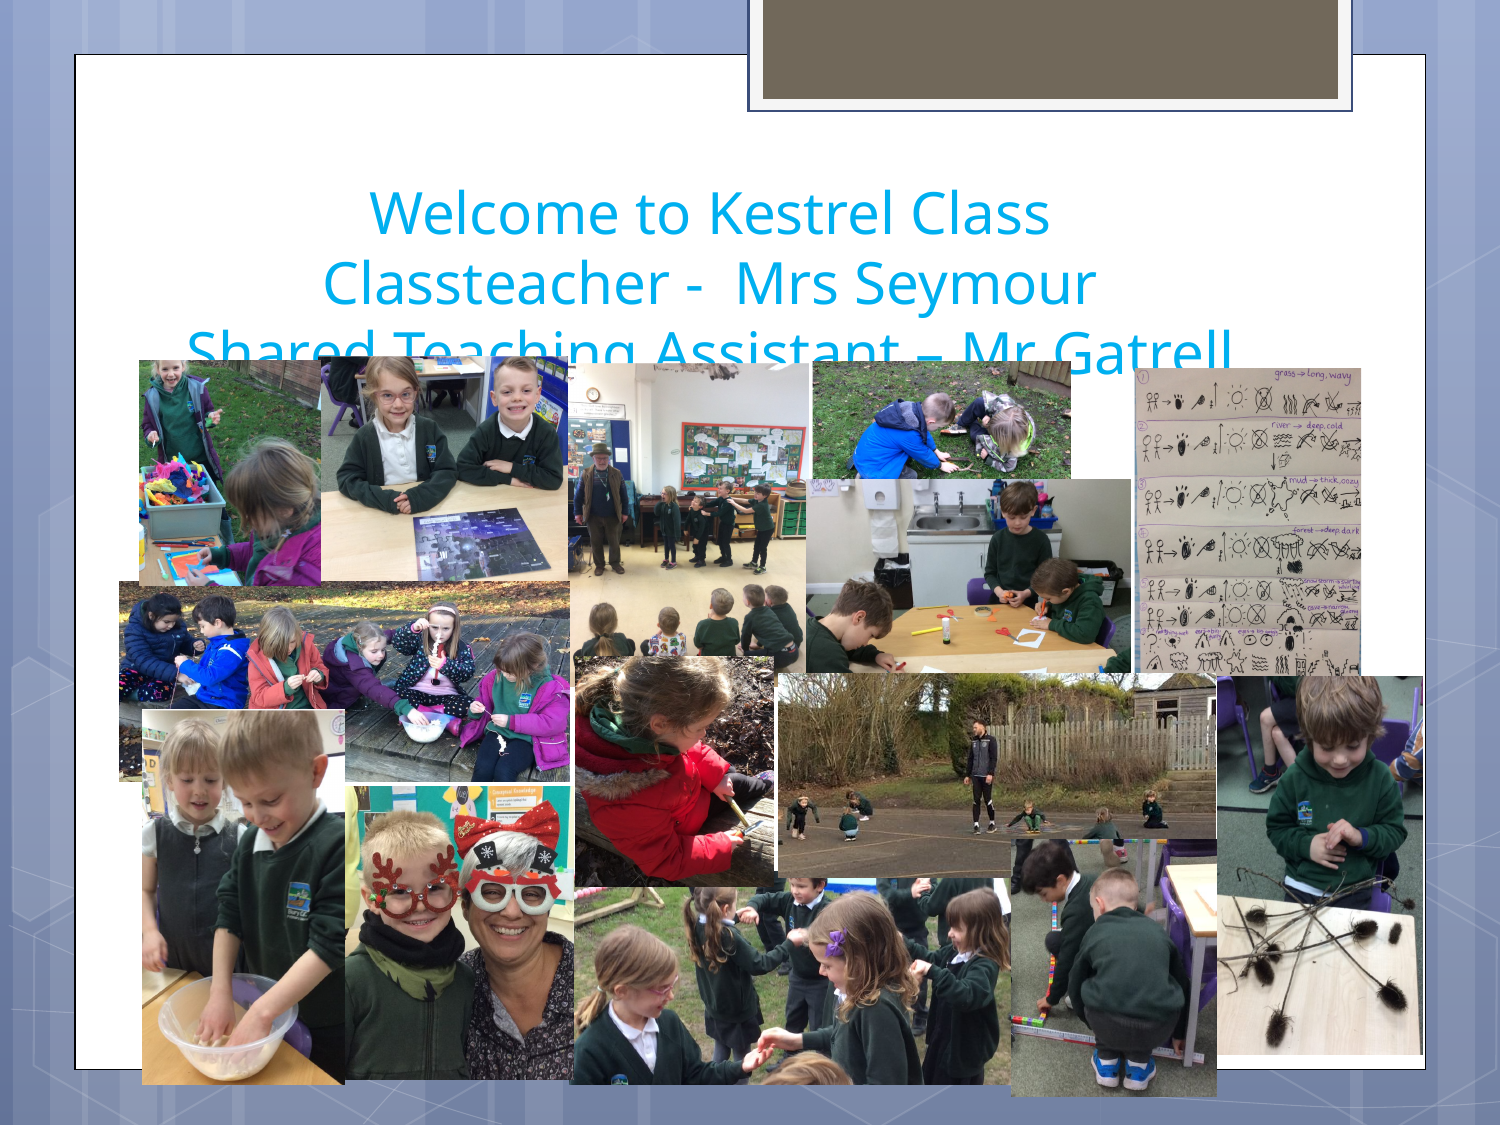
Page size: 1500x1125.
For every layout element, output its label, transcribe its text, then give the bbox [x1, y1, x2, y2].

picture [119, 356, 1423, 1097]
title Welcome to Kestrel Class Classteacher - Mrs Seymour Shared Teaching Assistant – Mr Gatrell [96, 168, 1324, 357]
